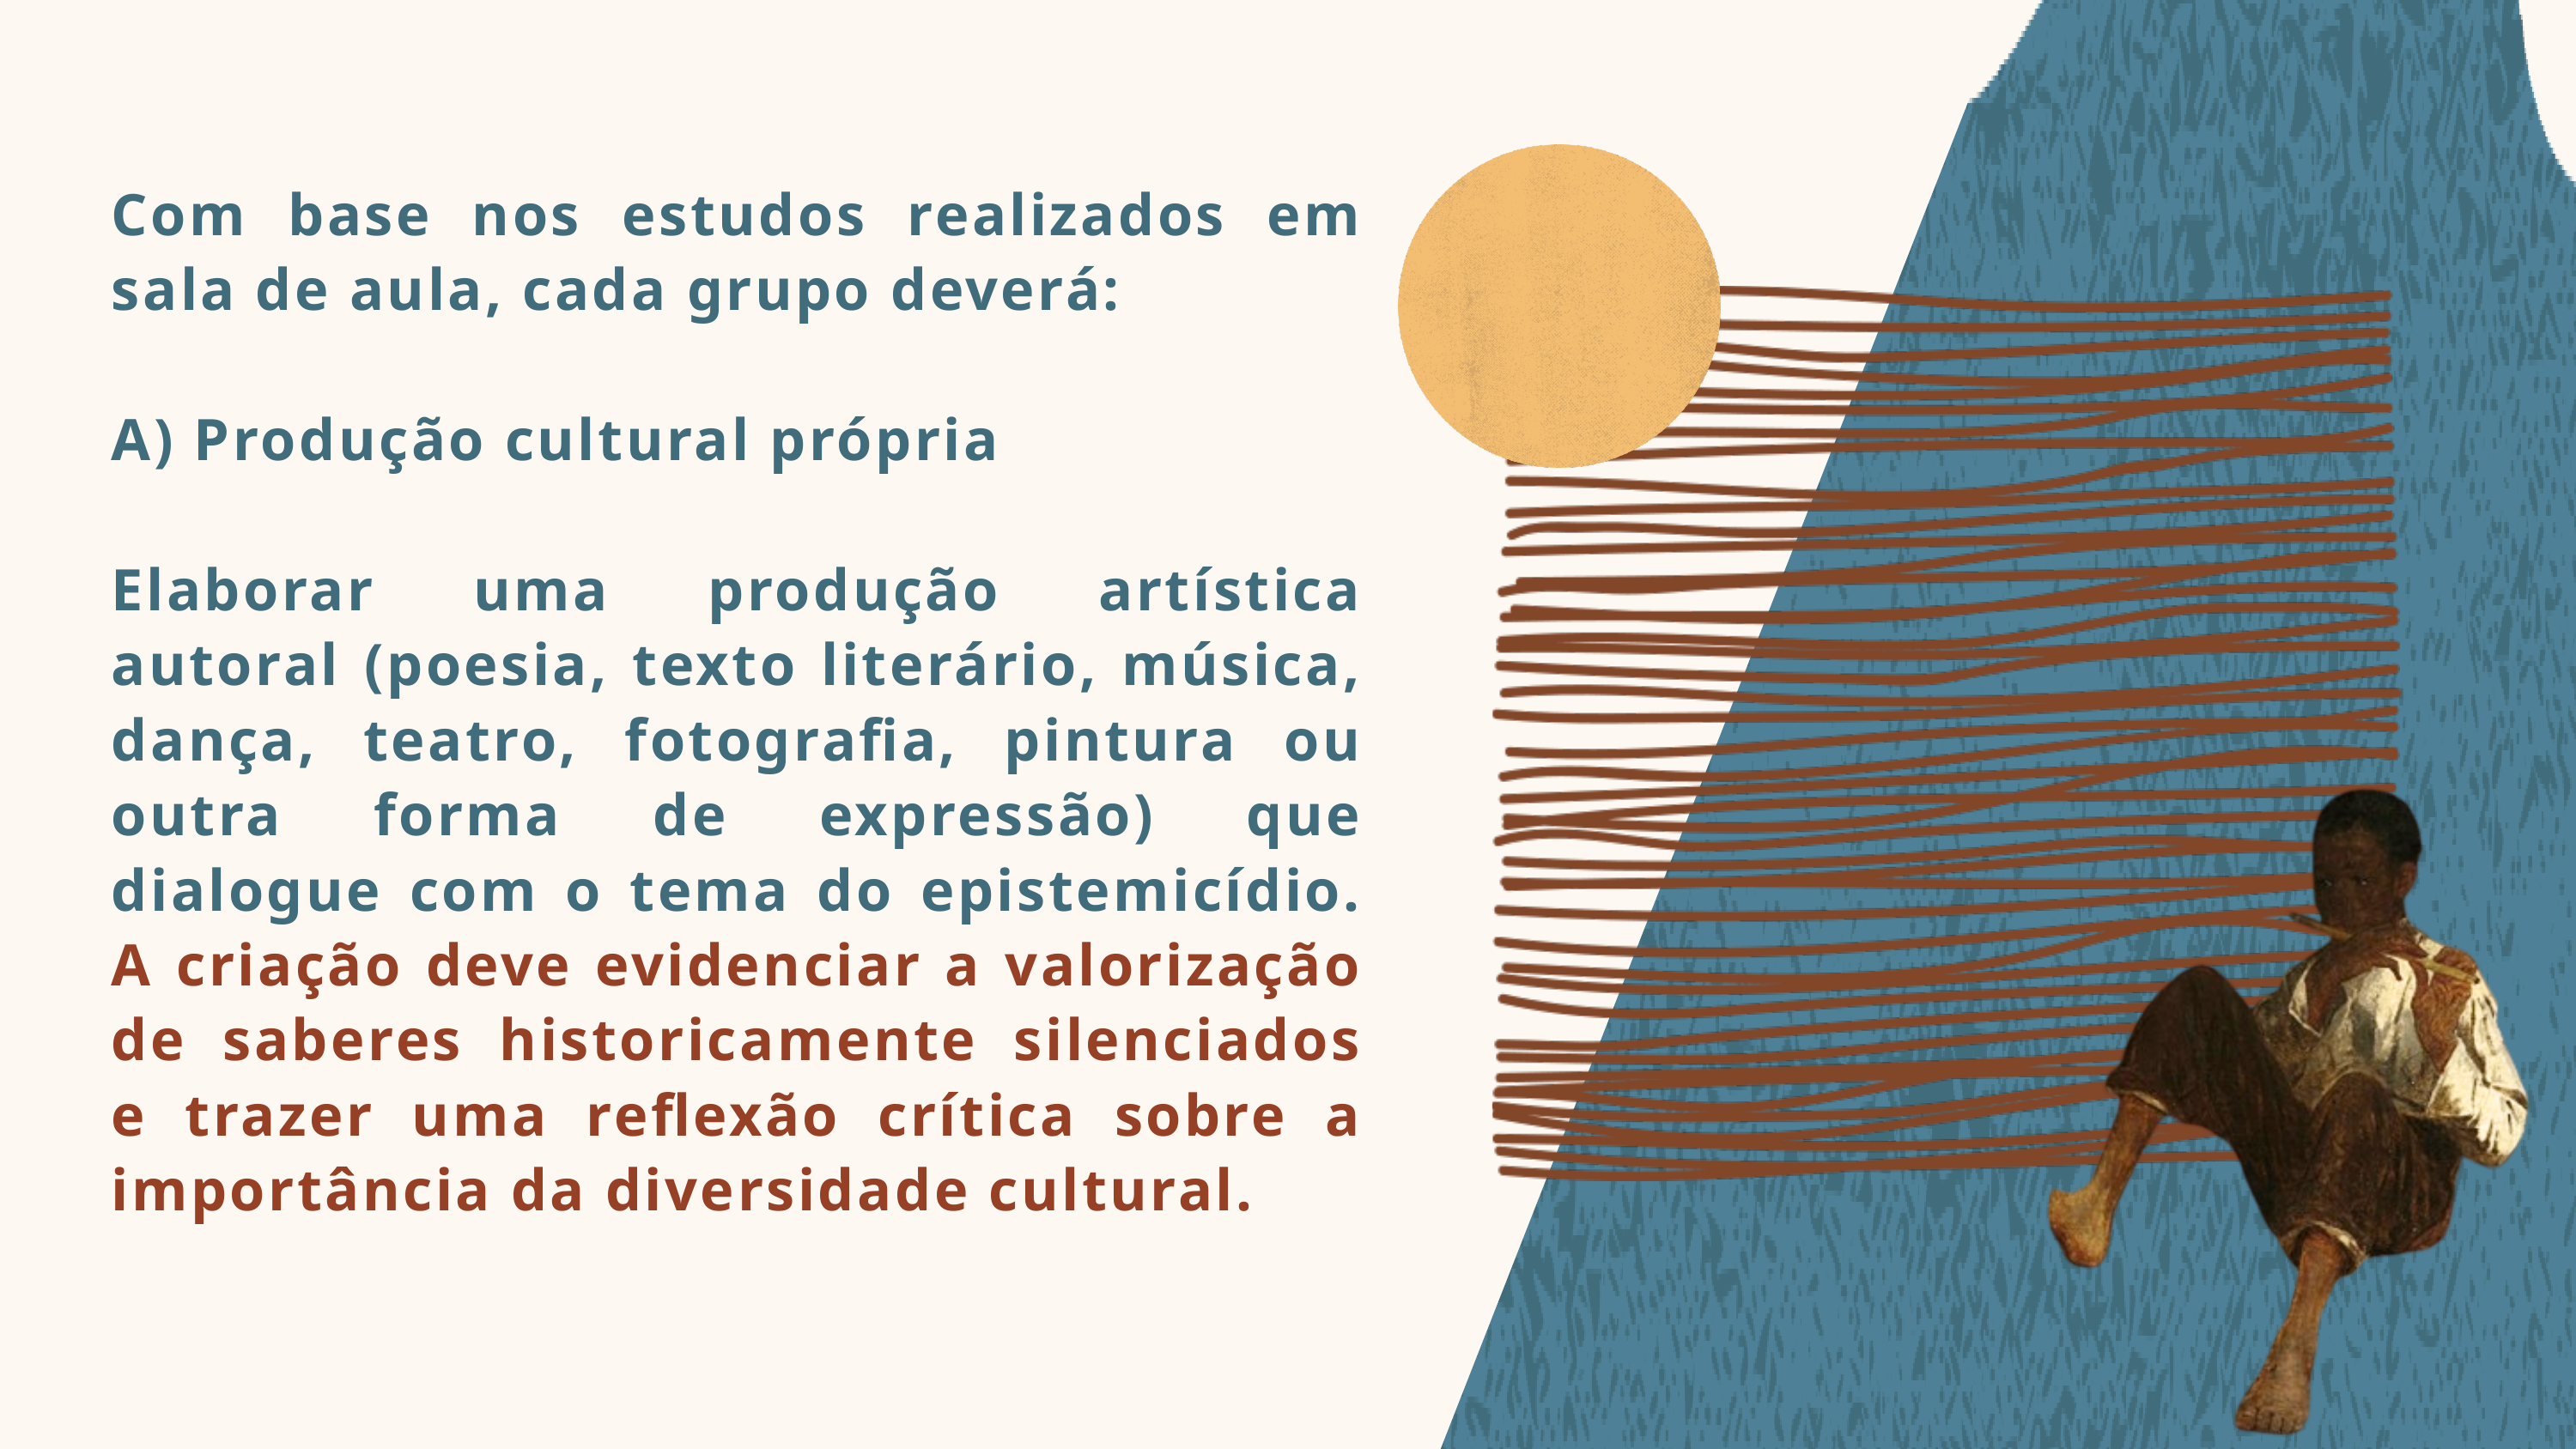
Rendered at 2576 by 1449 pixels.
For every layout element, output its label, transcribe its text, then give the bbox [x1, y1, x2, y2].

text_box [1398, 0, 2576, 1449]
text_box Com base nos estudos realizados em sala de aula, cada grupo deverá: A) Produção cultural própria Elaborar uma produção artística autoral (poesia, texto literário, música, dança, teatro, fotografia, pintura ou outra forma de expressão) que dialogue com o tema do epistemicídio. A criação deve evidenciar a valorização de saberes historicamente silenciados e trazer uma reflexão crítica sobre a importância da diversidade cultural. [111, 172, 1365, 1298]
